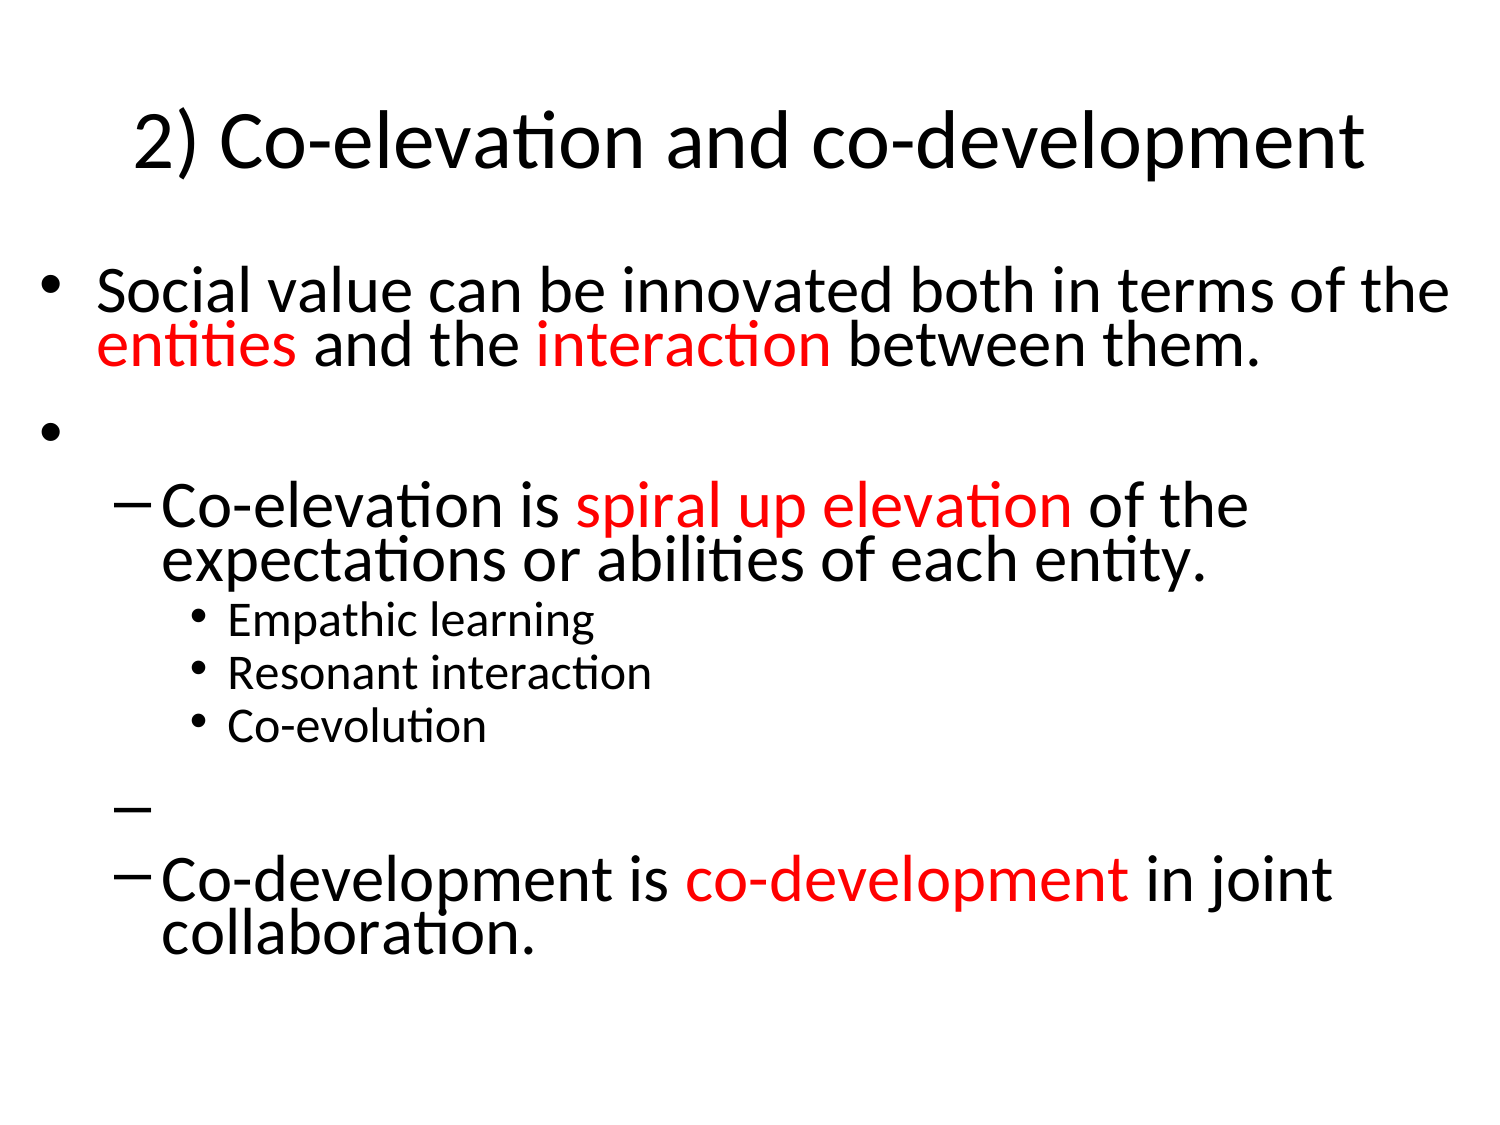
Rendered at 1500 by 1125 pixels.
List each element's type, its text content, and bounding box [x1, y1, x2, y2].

list Social value can be innovated both in terms of the entities and the interaction between them. Co-elevation is spiral up elevation of the expectations or abilities of each entity. Empathic learning Resonant interaction Co-evolution Co-development is co-development in joint collaboration. [24, 262, 1476, 1005]
title 2) Co-elevation and co-development [75, 45, 1426, 233]
